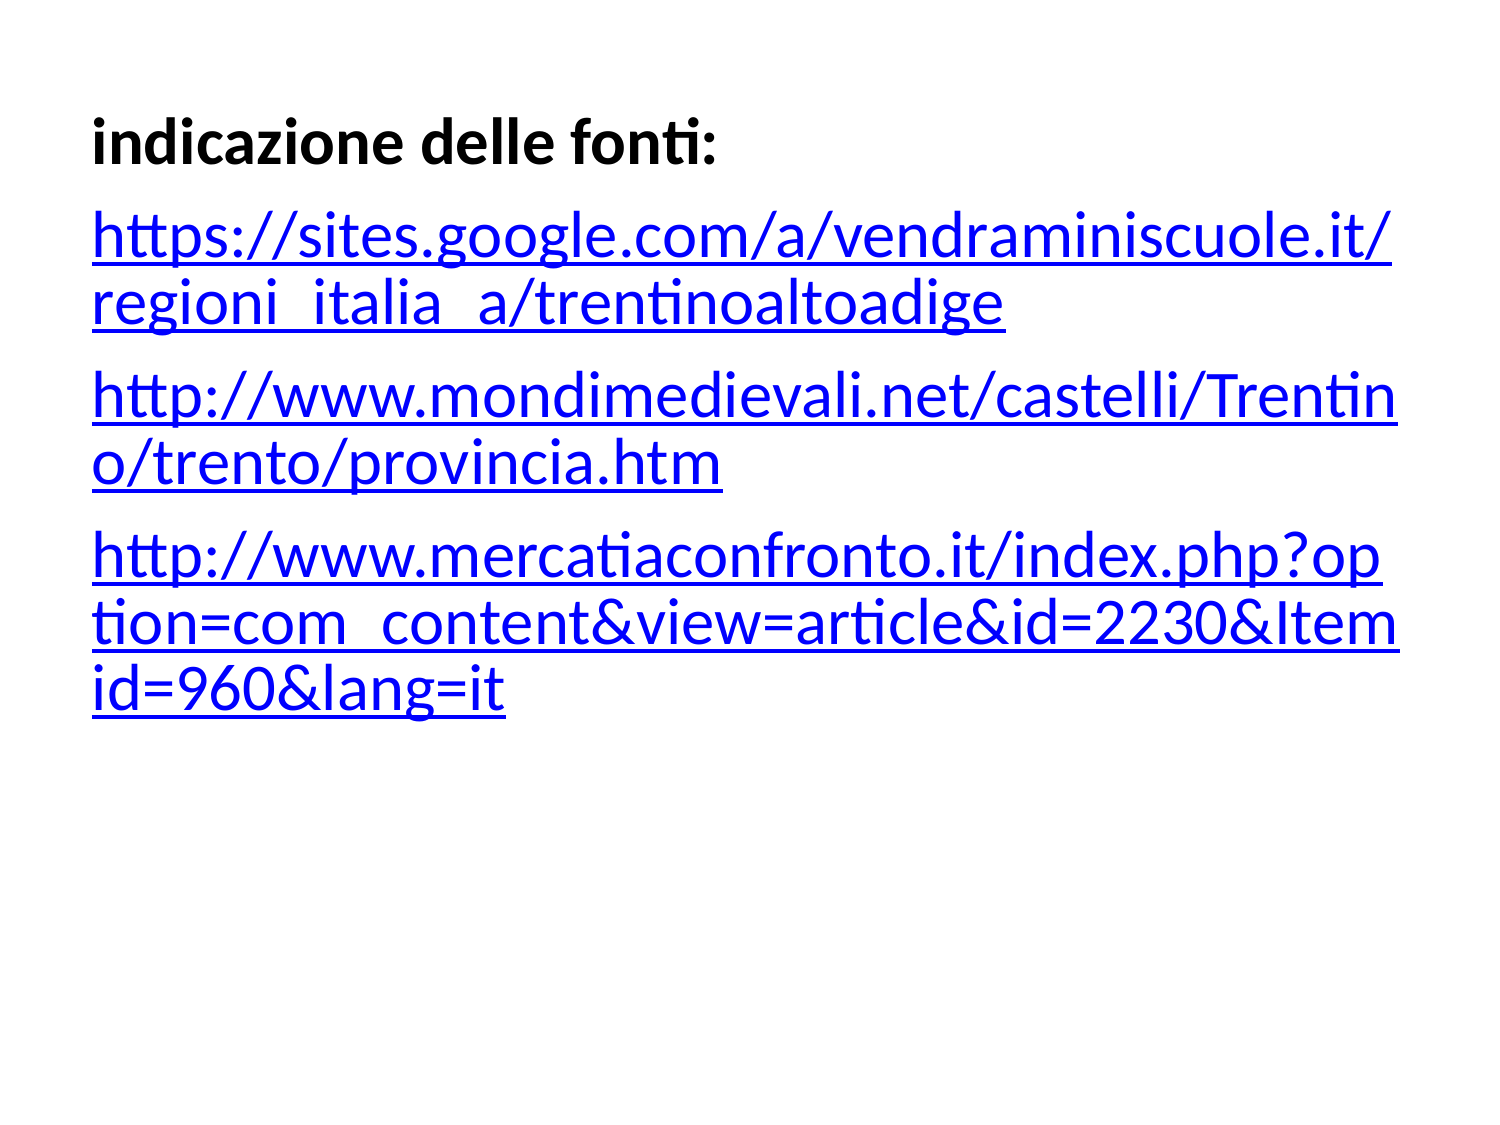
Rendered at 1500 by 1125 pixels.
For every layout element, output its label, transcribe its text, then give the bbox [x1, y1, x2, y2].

list indicazione delle fonti: https://sites.google.com/a/vendraminiscuole.it/regioni_italia_a/trentinoaltoadige http://www.mondimedievali.net/castelli/Trentino/trento/provincia.htm http://www.mercatiaconfronto.it/index.php?option=com_content&view=article&id=2230&Itemid=960&lang=it [76, 90, 1427, 986]
